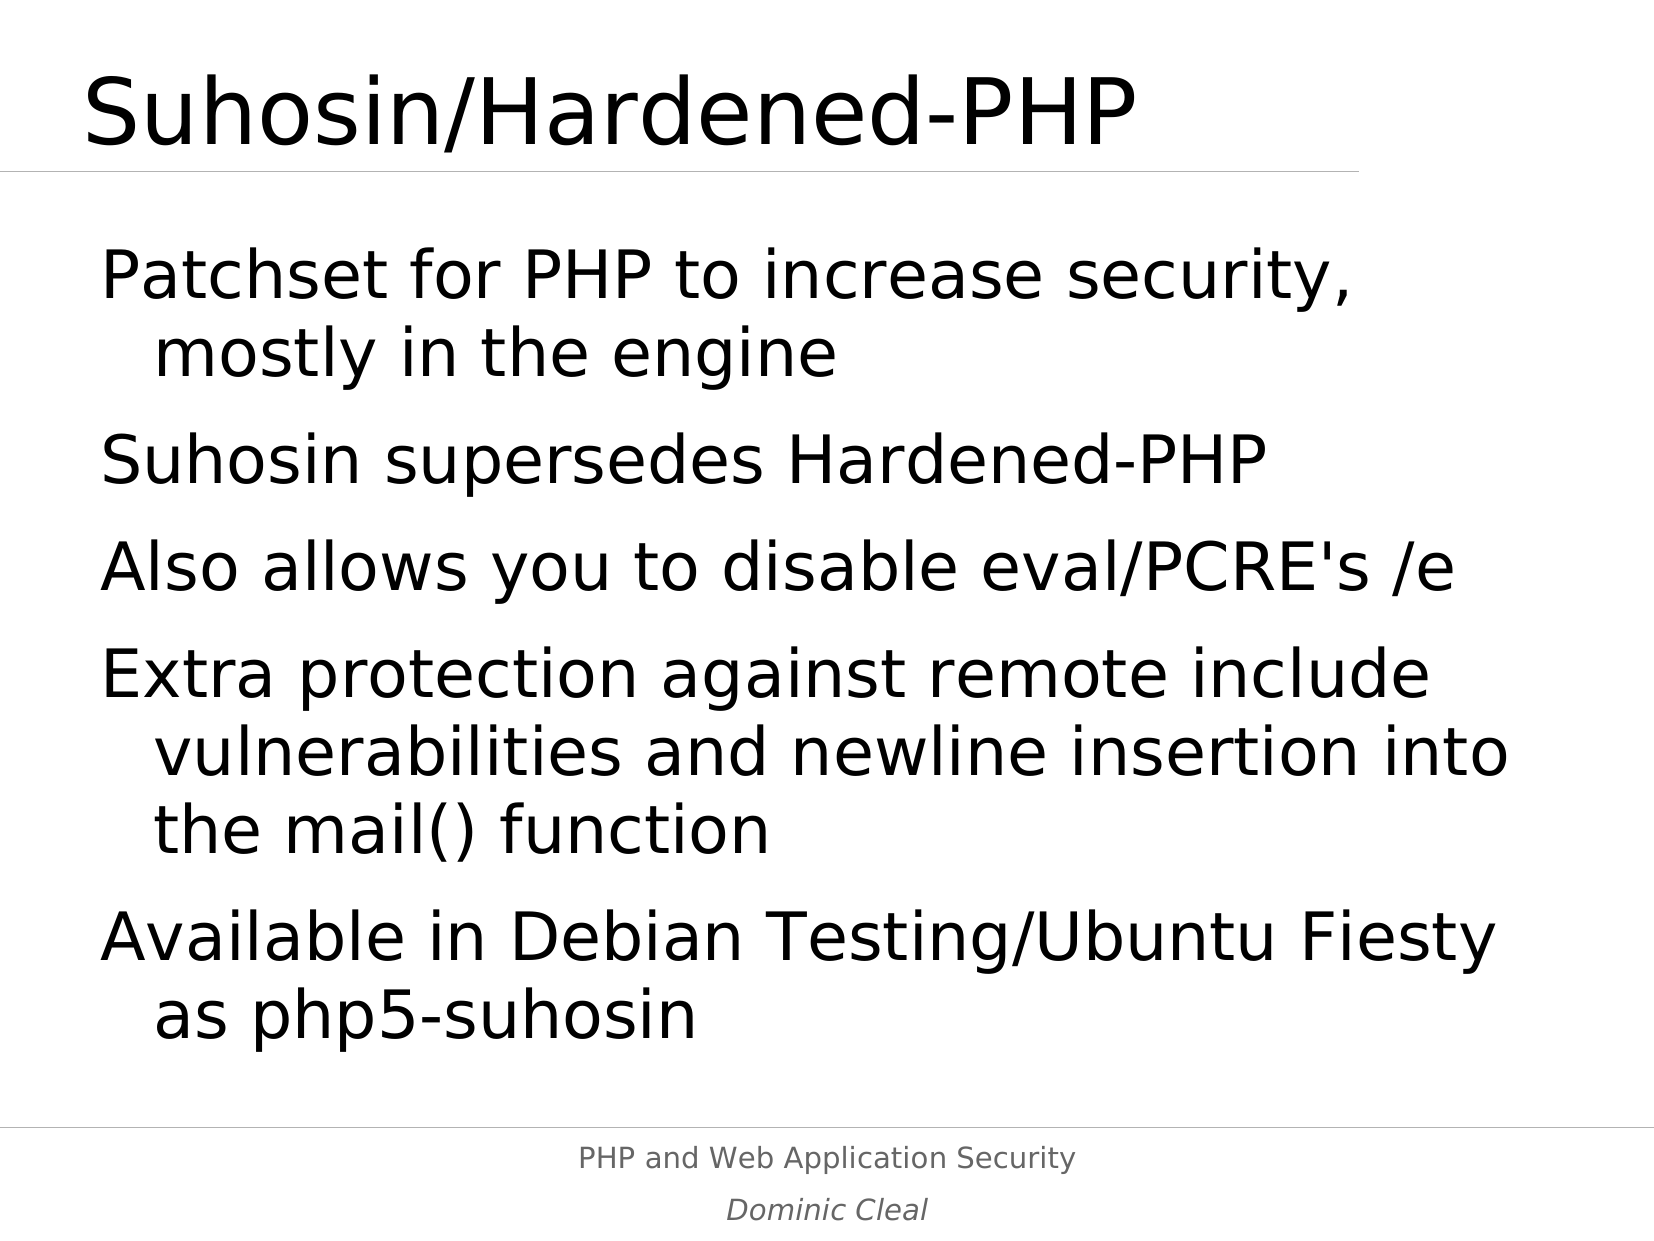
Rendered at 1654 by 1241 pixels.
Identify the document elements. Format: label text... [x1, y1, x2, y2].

list Patchset for PHP to increase security, mostly in the engine Suhosin supersedes Hardened-PHP Also allows you to disable eval/PCRE's /e Extra protection against remote include vulnerabilities and newline insertion into the mail() function Available in Debian Testing/Ubuntu Fiesty as php5-suhosin [82, 236, 1571, 1094]
title Suhosin/Hardened-PHP [82, 56, 1571, 170]
